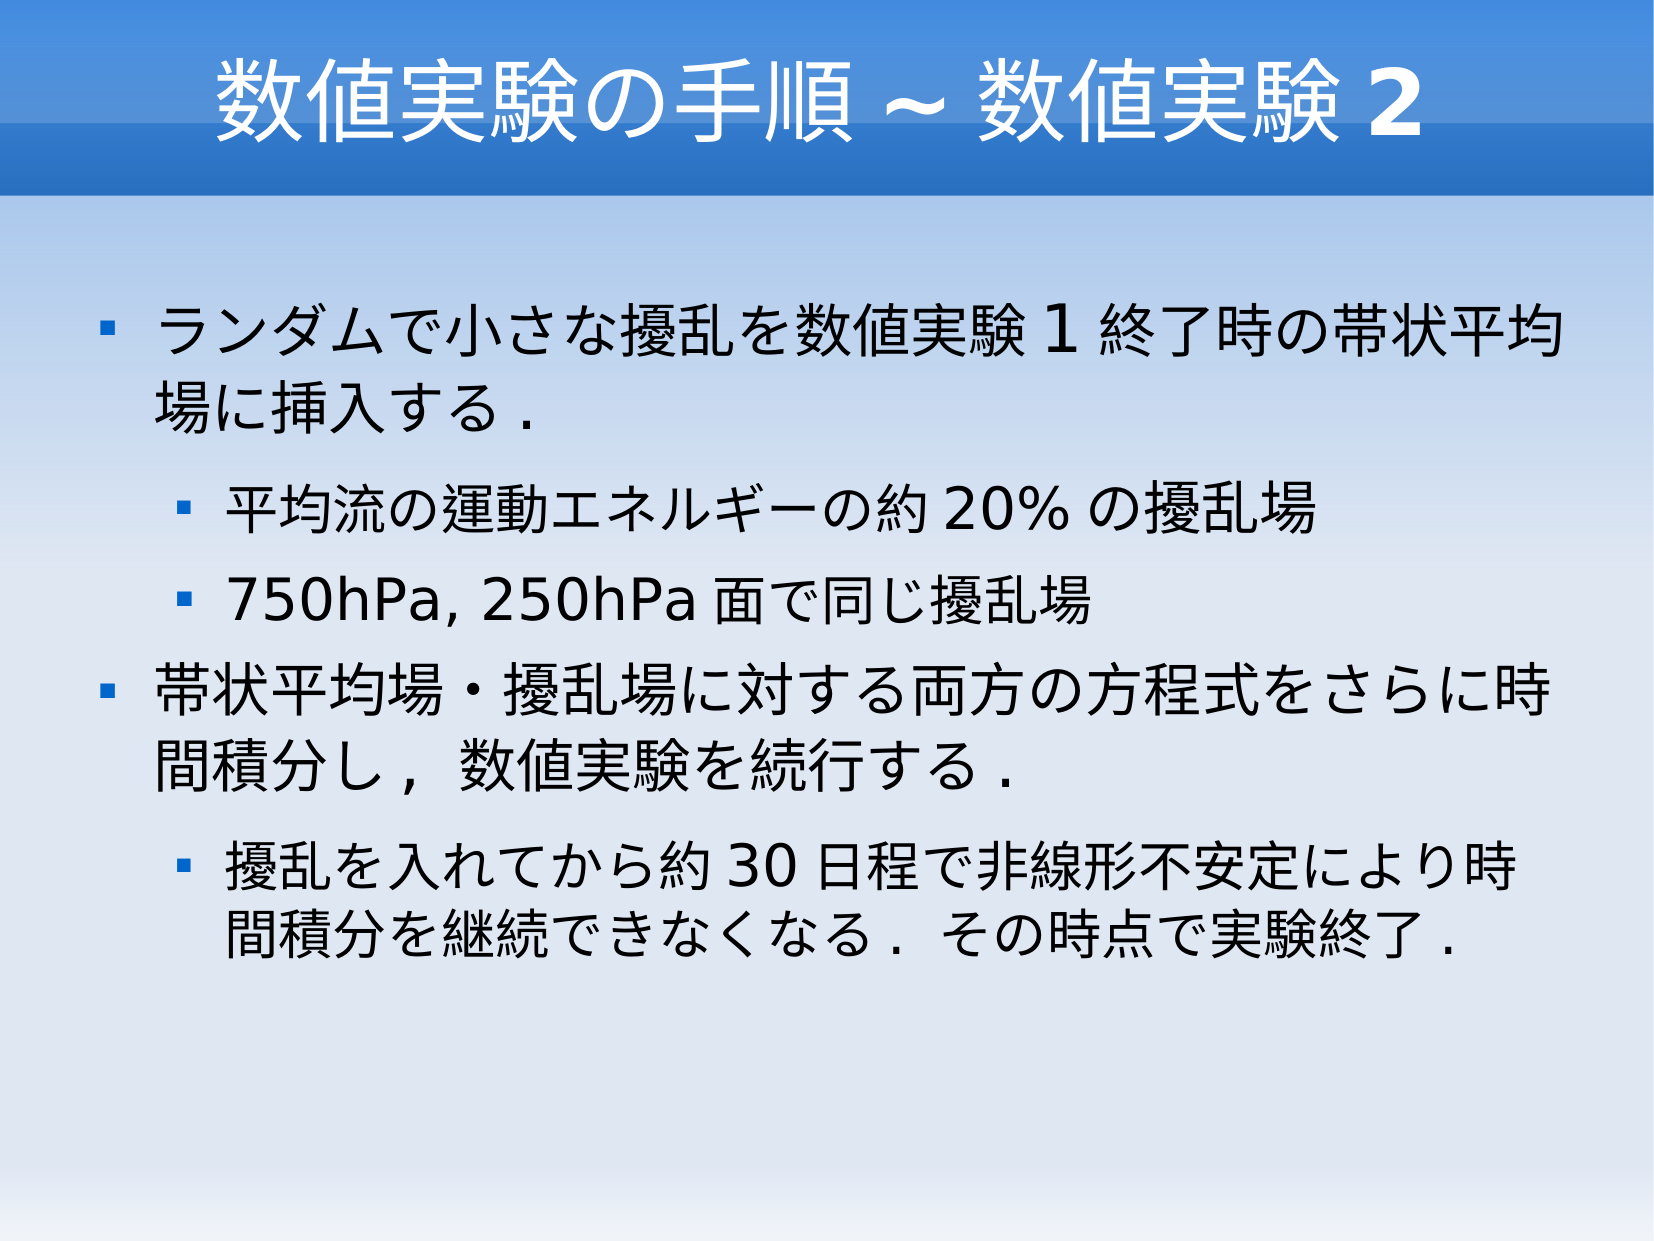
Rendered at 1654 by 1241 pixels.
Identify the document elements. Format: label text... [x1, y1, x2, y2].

picture [0, 0, 1654, 1241]
list ランダムで小さな擾乱を数値実験1終了時の帯状平均場に挿入する. 平均流の運動エネルギーの約20%の擾乱場 750hPa, 250hPa面で同じ擾乱場 帯状平均場・擾乱場に対する両方の方程式をさらに時間積分し, 数値実験を続行する. 擾乱を入れてから約30日程で非線形不安定により時間積分を継続できなくなる. その時点で実験終了. [82, 290, 1571, 1094]
title 数値実験の手順~数値実験2 [76, 7, 1565, 200]
